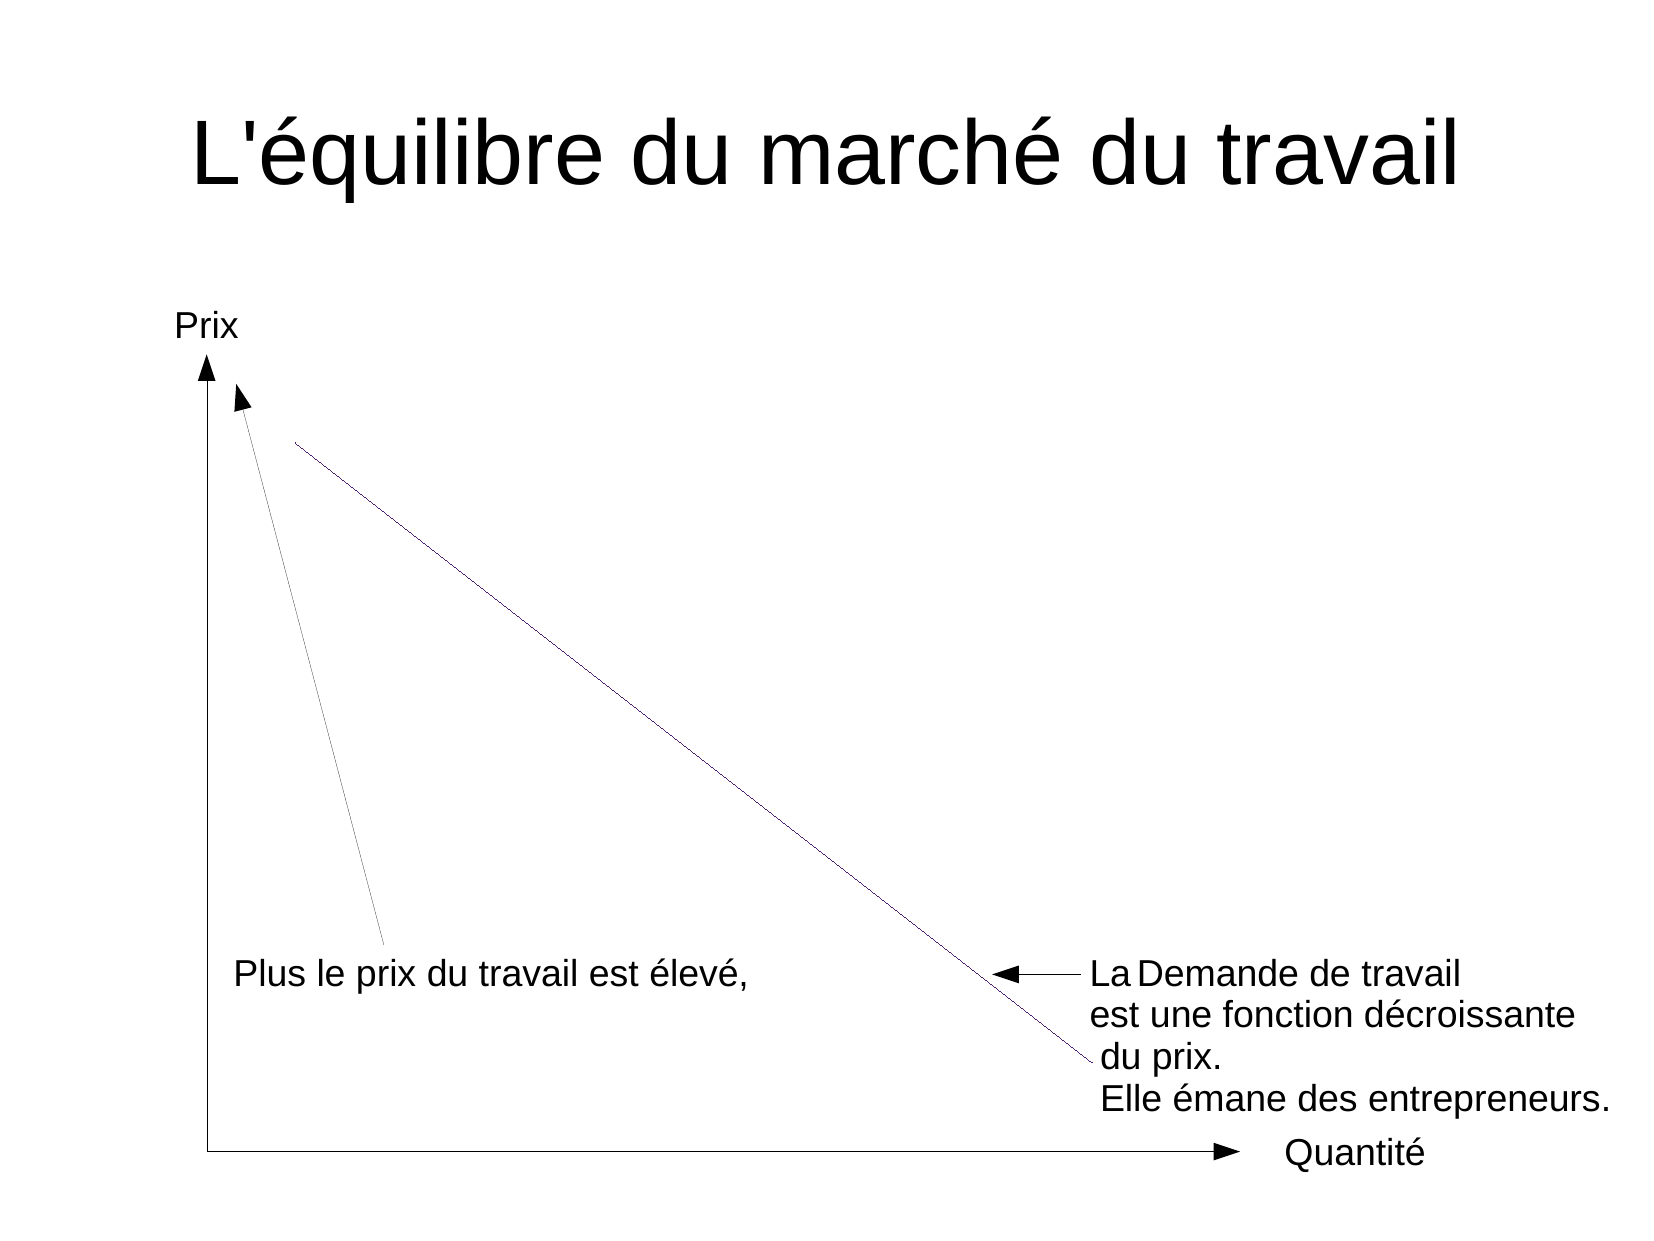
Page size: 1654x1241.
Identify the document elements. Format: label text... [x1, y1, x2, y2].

text_box Demande de travail [1147, 944, 1477, 986]
text_box La [1074, 944, 1147, 986]
text_box Plus le prix du travail est élevé, [218, 944, 1022, 1044]
text_box Quantité [1269, 1127, 1442, 1182]
text_box est une fonction décroissante du prix. Elle émane des entrepreneurs. [1074, 986, 1628, 1127]
title L'équilibre du marché du travail [82, 49, 1571, 257]
text_box Prix [159, 297, 254, 355]
